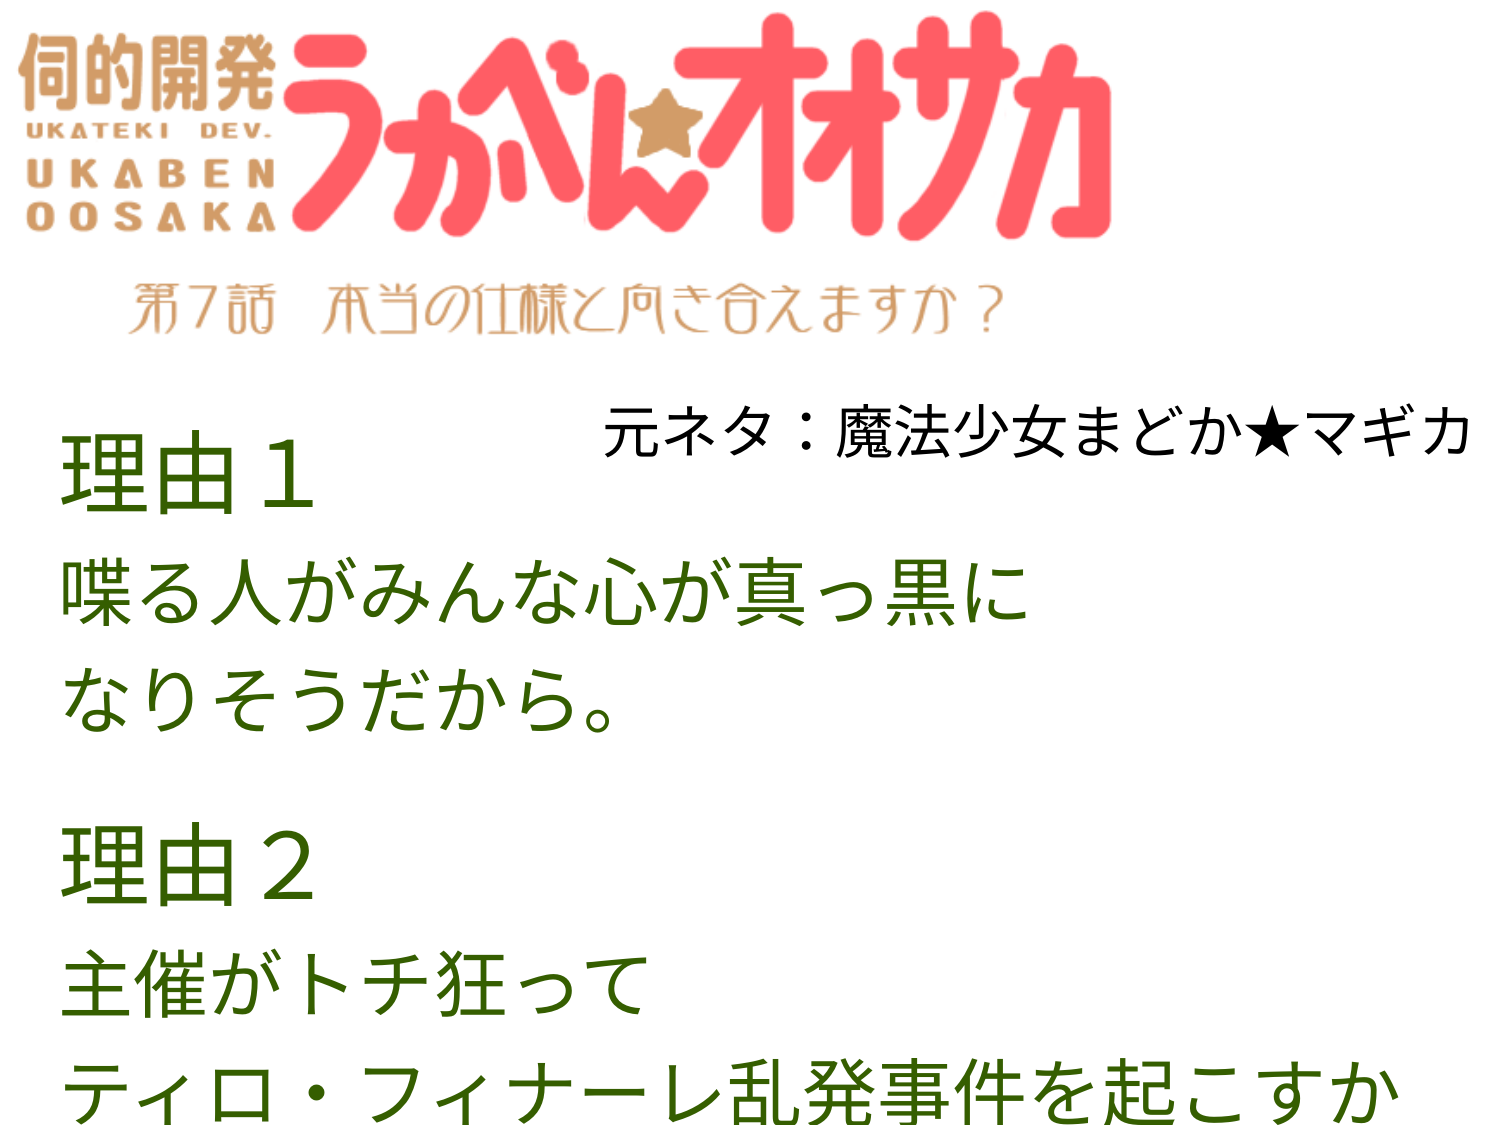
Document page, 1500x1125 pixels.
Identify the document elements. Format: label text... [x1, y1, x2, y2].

title 元ネタ：魔法少女まどか★マギカ [177, 354, 1477, 502]
picture [5, 4, 1134, 355]
title 却下 理由１ 喋る人がみんな心が真っ黒に なりそうだから。 理由２ 主催がトチ狂って ティロ・フィナーレ乱発事件を起こすから [59, 383, 1447, 1093]
